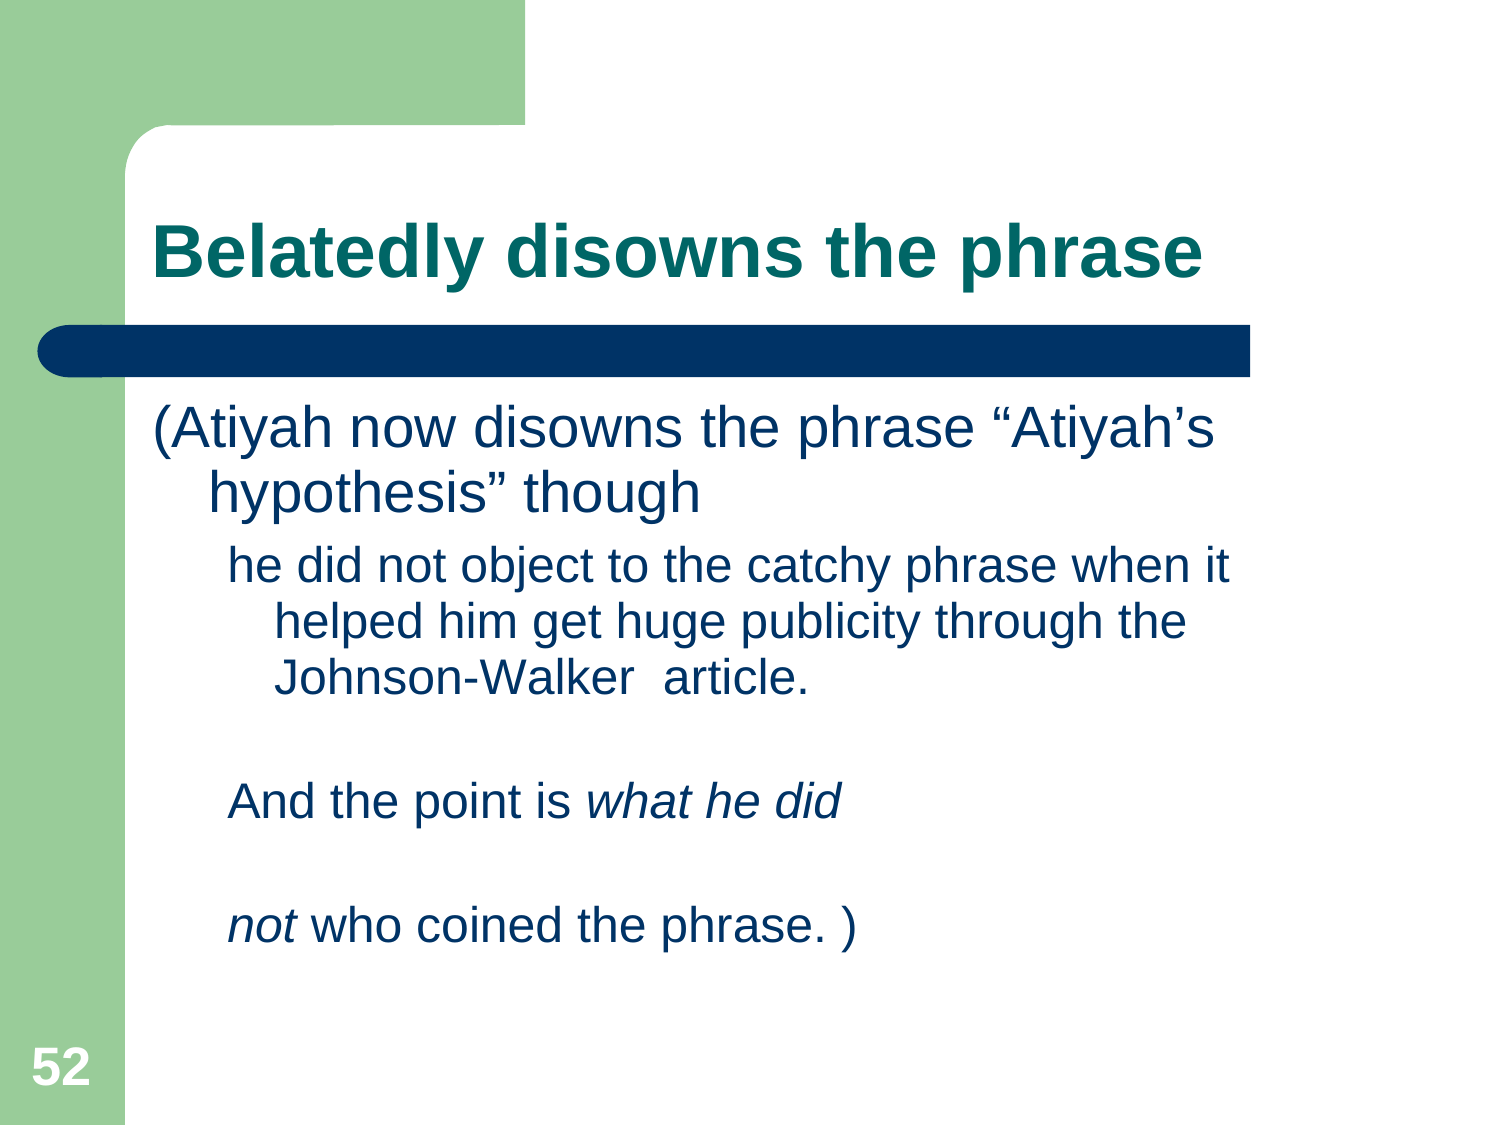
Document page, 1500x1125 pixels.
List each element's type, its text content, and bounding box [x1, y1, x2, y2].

list (Atiyah now disowns the phrase “Atiyah’s hypothesis” though he did not object to the catchy phrase when it helped him get huge publicity through the Johnson-Walker article. And the point is what he did not who coined the phrase. ) [137, 387, 1400, 1085]
title Belatedly disowns the phrase [136, 136, 1414, 301]
